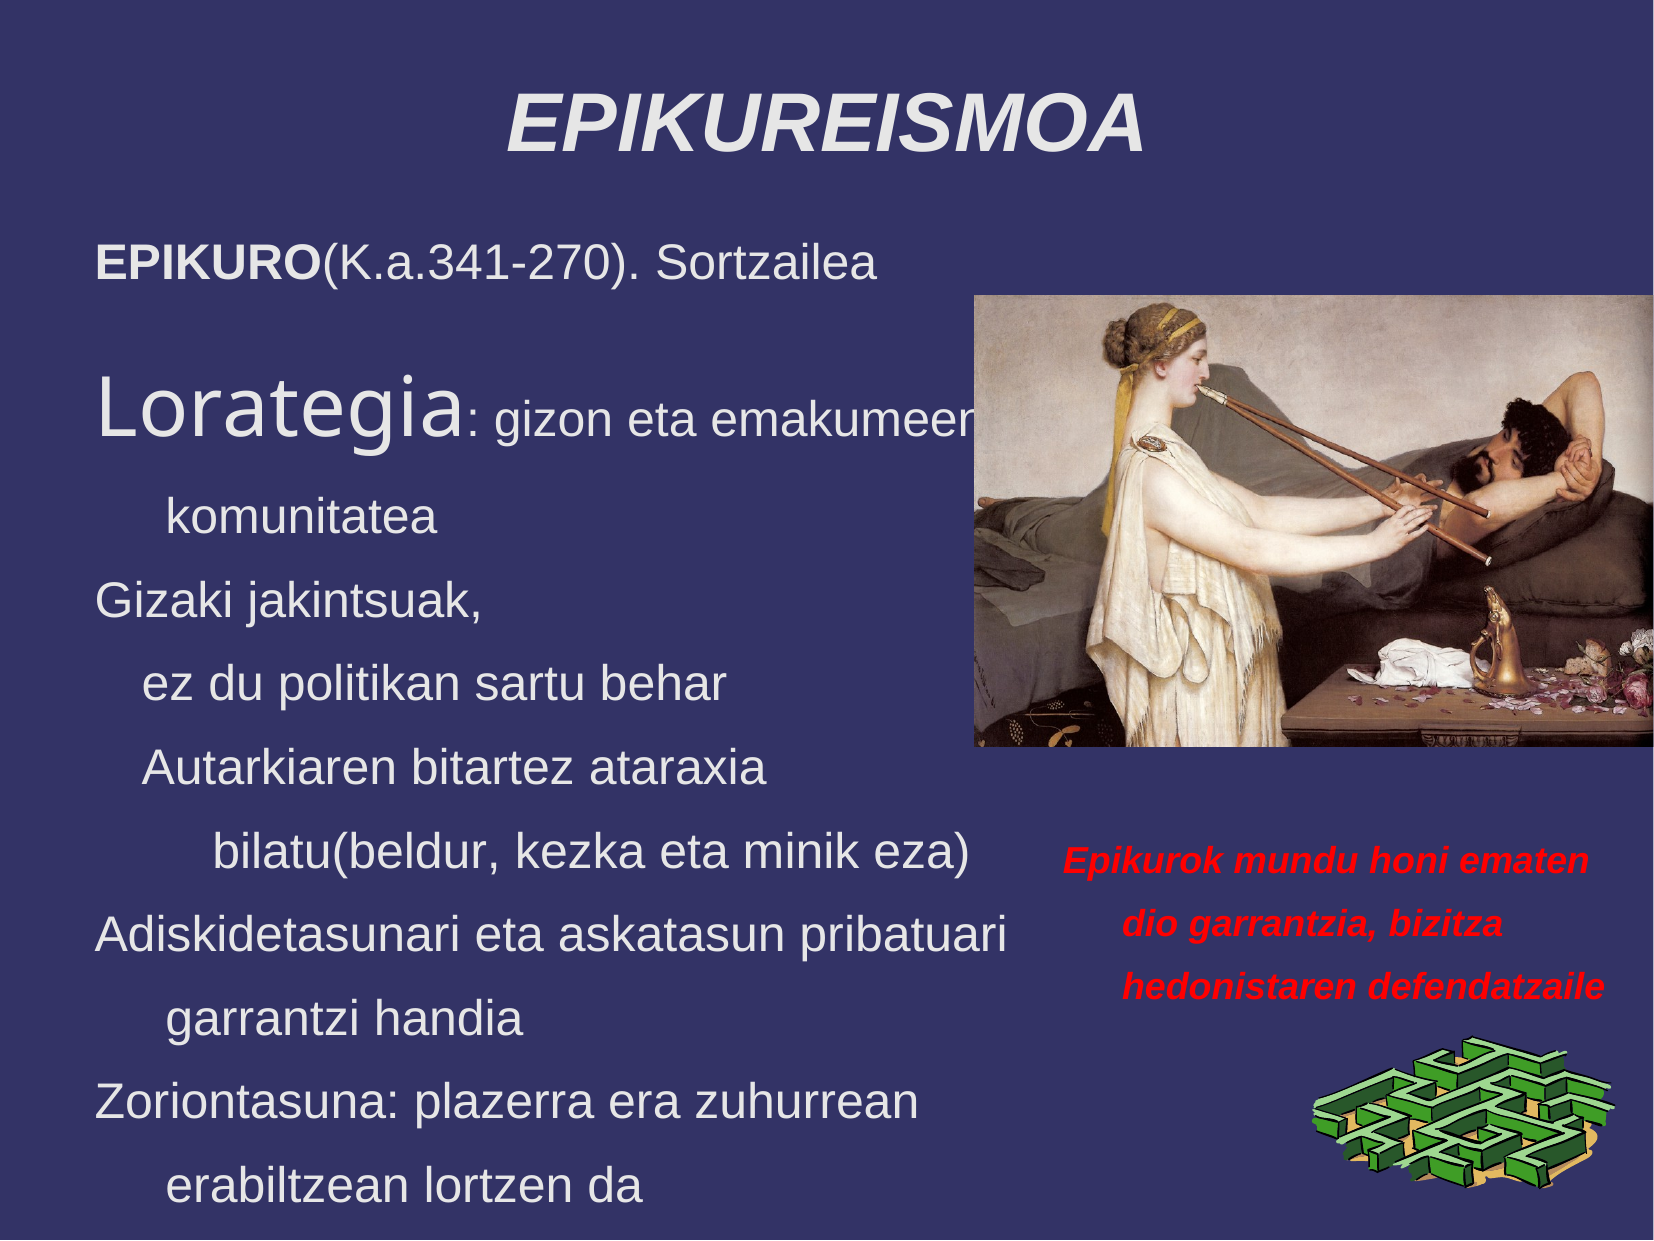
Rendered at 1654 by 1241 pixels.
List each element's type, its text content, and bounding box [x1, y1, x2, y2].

picture [974, 295, 1654, 747]
title EPIKUREISMOA [121, 19, 1534, 227]
title Epikurok mundu honi ematen dio garrantzia, bizitza hedonistaren defendatzaile [1062, 826, 1625, 999]
list EPIKURO(K.a.341-270). Sortzailea Lorategia: gizon eta emakumeen komunitatea Gizaki jakintsuak, ez du politikan sartu behar Autarkiaren bitartez ataraxia bilatu(beldur, kezka eta minik eza) Adiskidetasunari eta askatasun pribatuari garrantzi handia Zoriontasuna: plazerra era zuhurrean erabiltzean lortzen da [82, 206, 1063, 1183]
